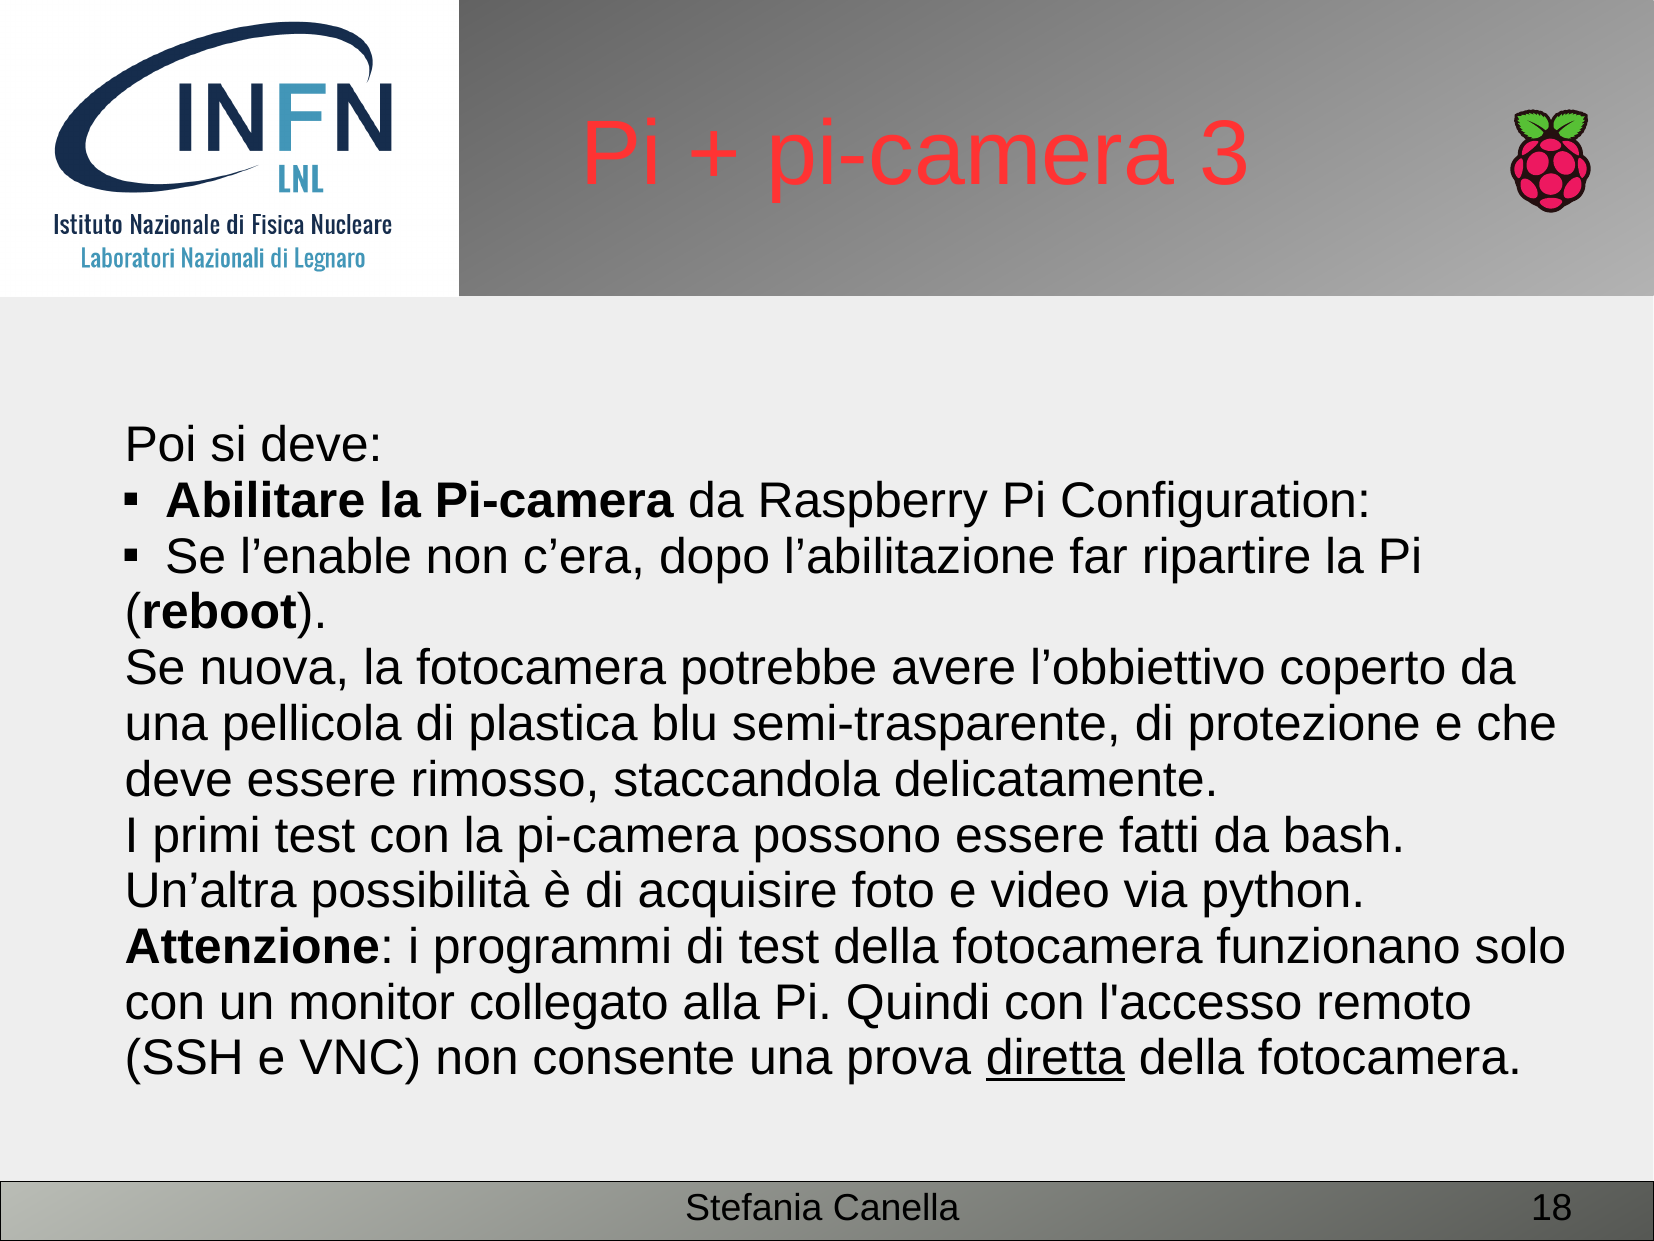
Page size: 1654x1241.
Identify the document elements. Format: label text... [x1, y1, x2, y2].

text_box <number> [1516, 1178, 1654, 1241]
text_box [984, 1181, 1516, 1241]
text_box Stefania Canella [670, 1178, 984, 1241]
text_box [0, 1181, 670, 1241]
text_box [459, 0, 1654, 296]
subtitle Poi si deve: Abilitare la Pi-camera da Raspberry Pi Configuration: Se l’enable non c’era, dopo l’abilitazione far ripartire la Pi (reboot). Se nuova, la fotocamera potrebbe avere l’obbiettivo coperto da una pellicola di plastica blu semi-trasparente, di protezione e che deve essere rimosso, staccandola delicatamente. I primi test con la pi-camera possono essere fatti da bash. Un’altra possibilità è di acquisire foto e video via python. Attenzione: i programmi di test della fotocamera funzionano solo con un monitor collegato alla Pi. Quindi con l'accesso remoto (SSH e VNC) non consente una prova diretta della fotocamera. [65, 375, 1588, 1127]
title Pi + pi-camera 3 [459, 49, 1571, 257]
picture [0, 0, 459, 297]
